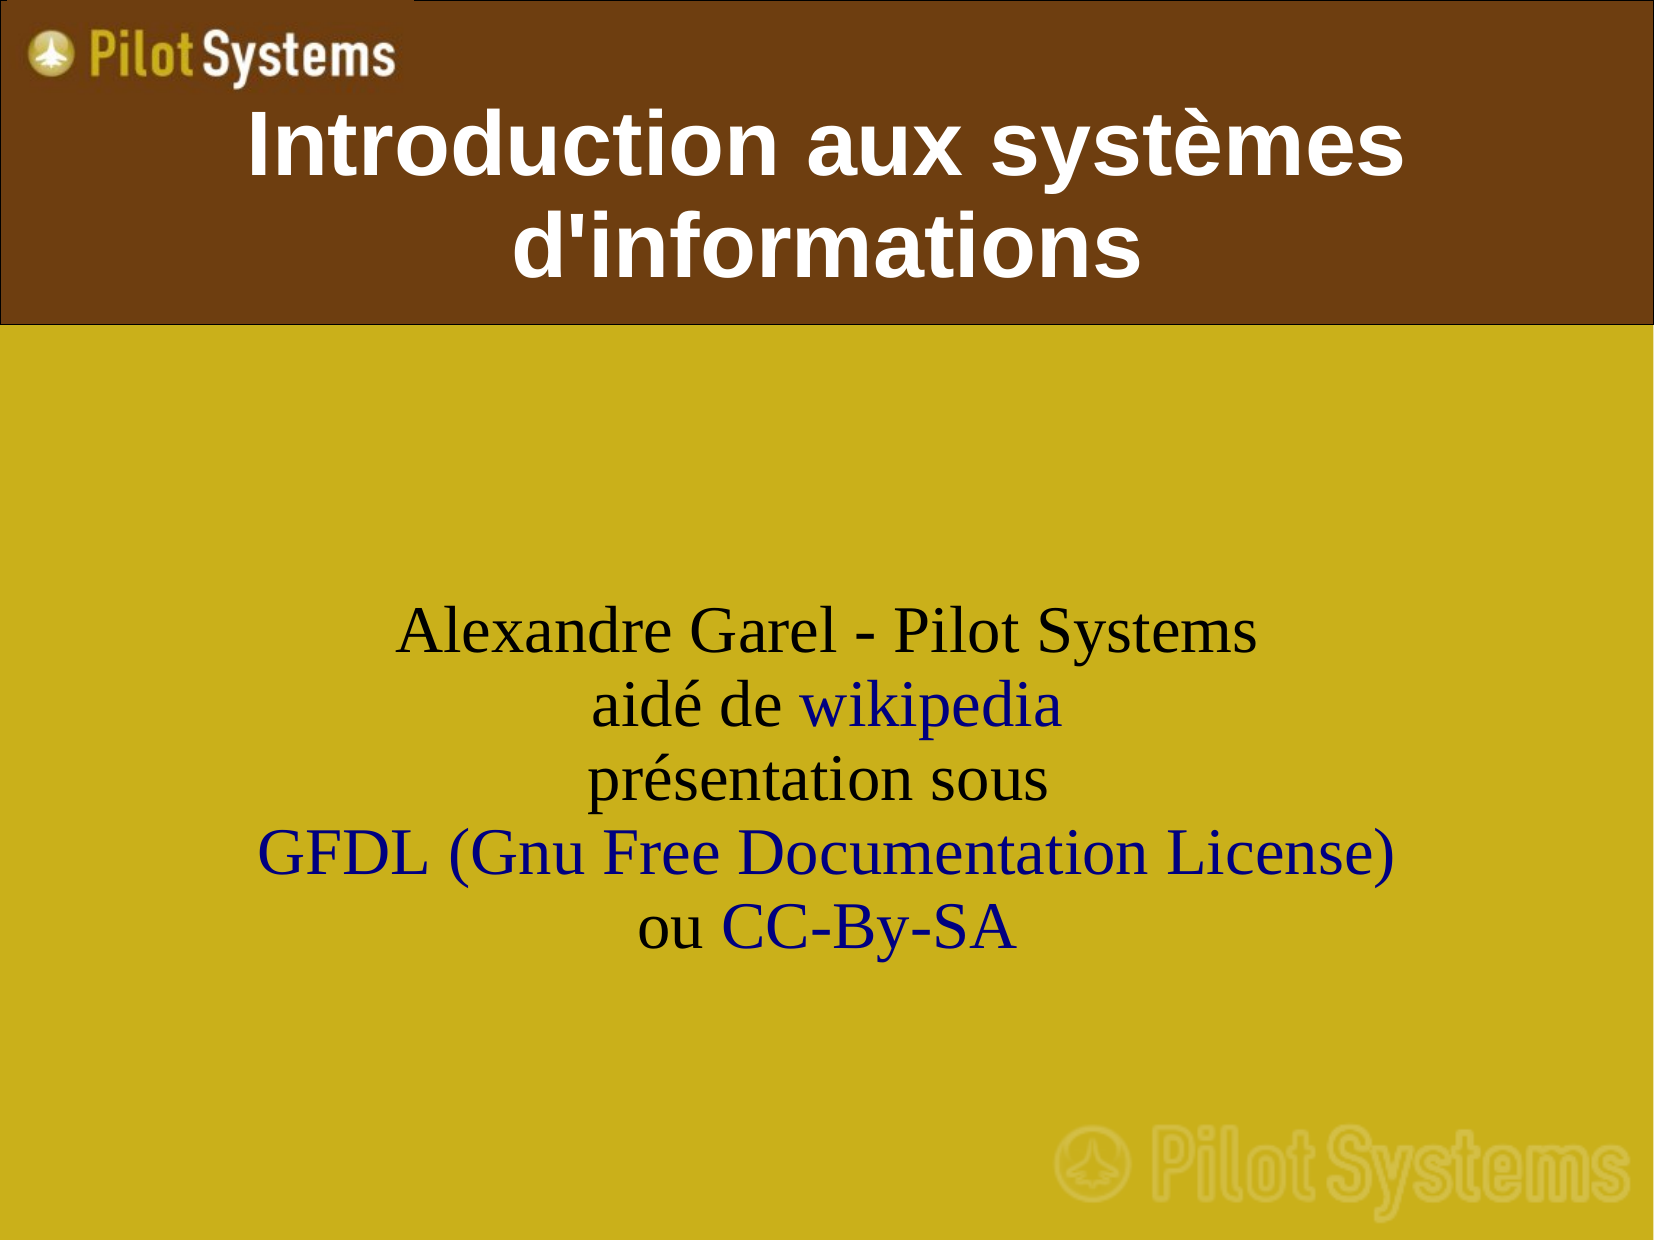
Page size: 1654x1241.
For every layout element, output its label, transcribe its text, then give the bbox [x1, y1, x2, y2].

picture [7, 0, 414, 115]
title Introduction aux systèmes d'informations [121, 91, 1534, 299]
picture [1051, 1114, 1642, 1235]
subtitle Alexandre Garel - Pilot Systems aidé de wikipedia présentation sous GFDL (Gnu Free Documentation License) ou CC-By-SA [121, 344, 1534, 1211]
